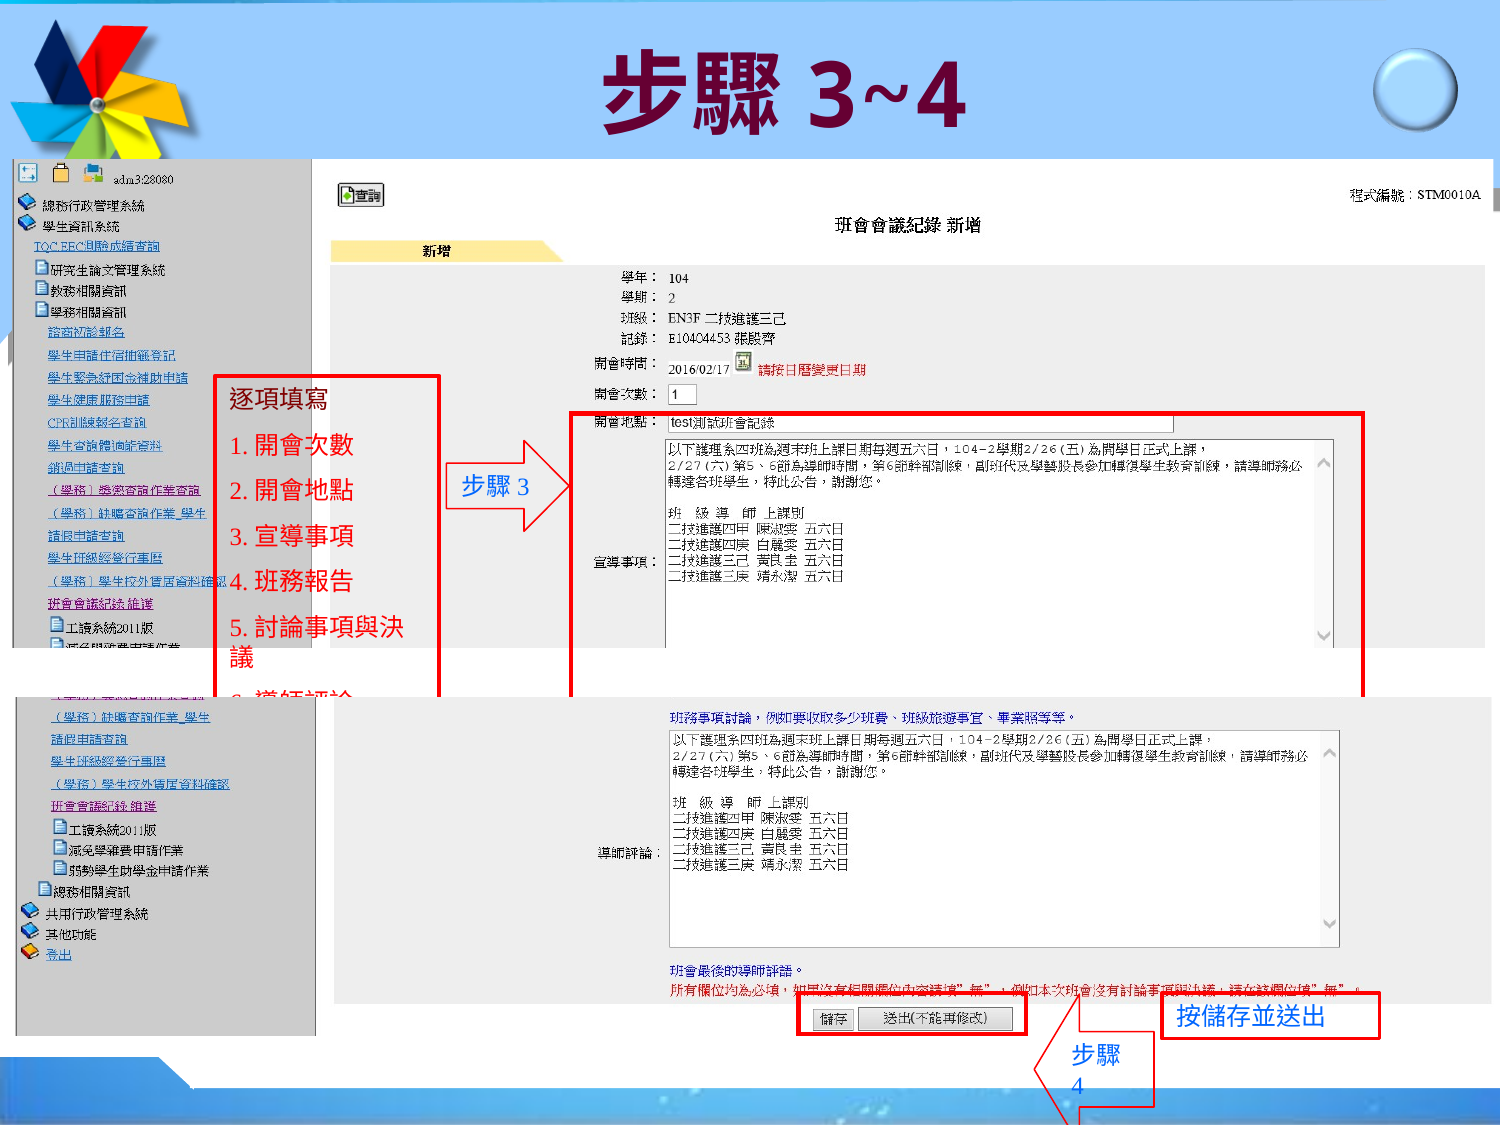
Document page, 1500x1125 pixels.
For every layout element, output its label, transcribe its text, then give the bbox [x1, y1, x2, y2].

picture [573, 416, 1361, 648]
picture [1371, 46, 1460, 135]
text_box 步驟3~4 [207, 28, 1362, 151]
picture [1080, 1089, 1500, 1125]
text_box 步驟4 [1034, 994, 1154, 1125]
text_box 步驟3 [446, 440, 570, 532]
picture [9, 18, 1494, 648]
picture [15, 697, 1500, 1037]
text_box 按儲存並送出 [1161, 993, 1380, 1039]
picture [0, 1057, 1067, 1125]
text_box 逐項填寫 1.開會次數 2.開會地點 3.宣導事項 4.班務報告 5.討論事項與決議 6.導師評論 [214, 375, 440, 697]
text_box [0, 0, 1500, 344]
